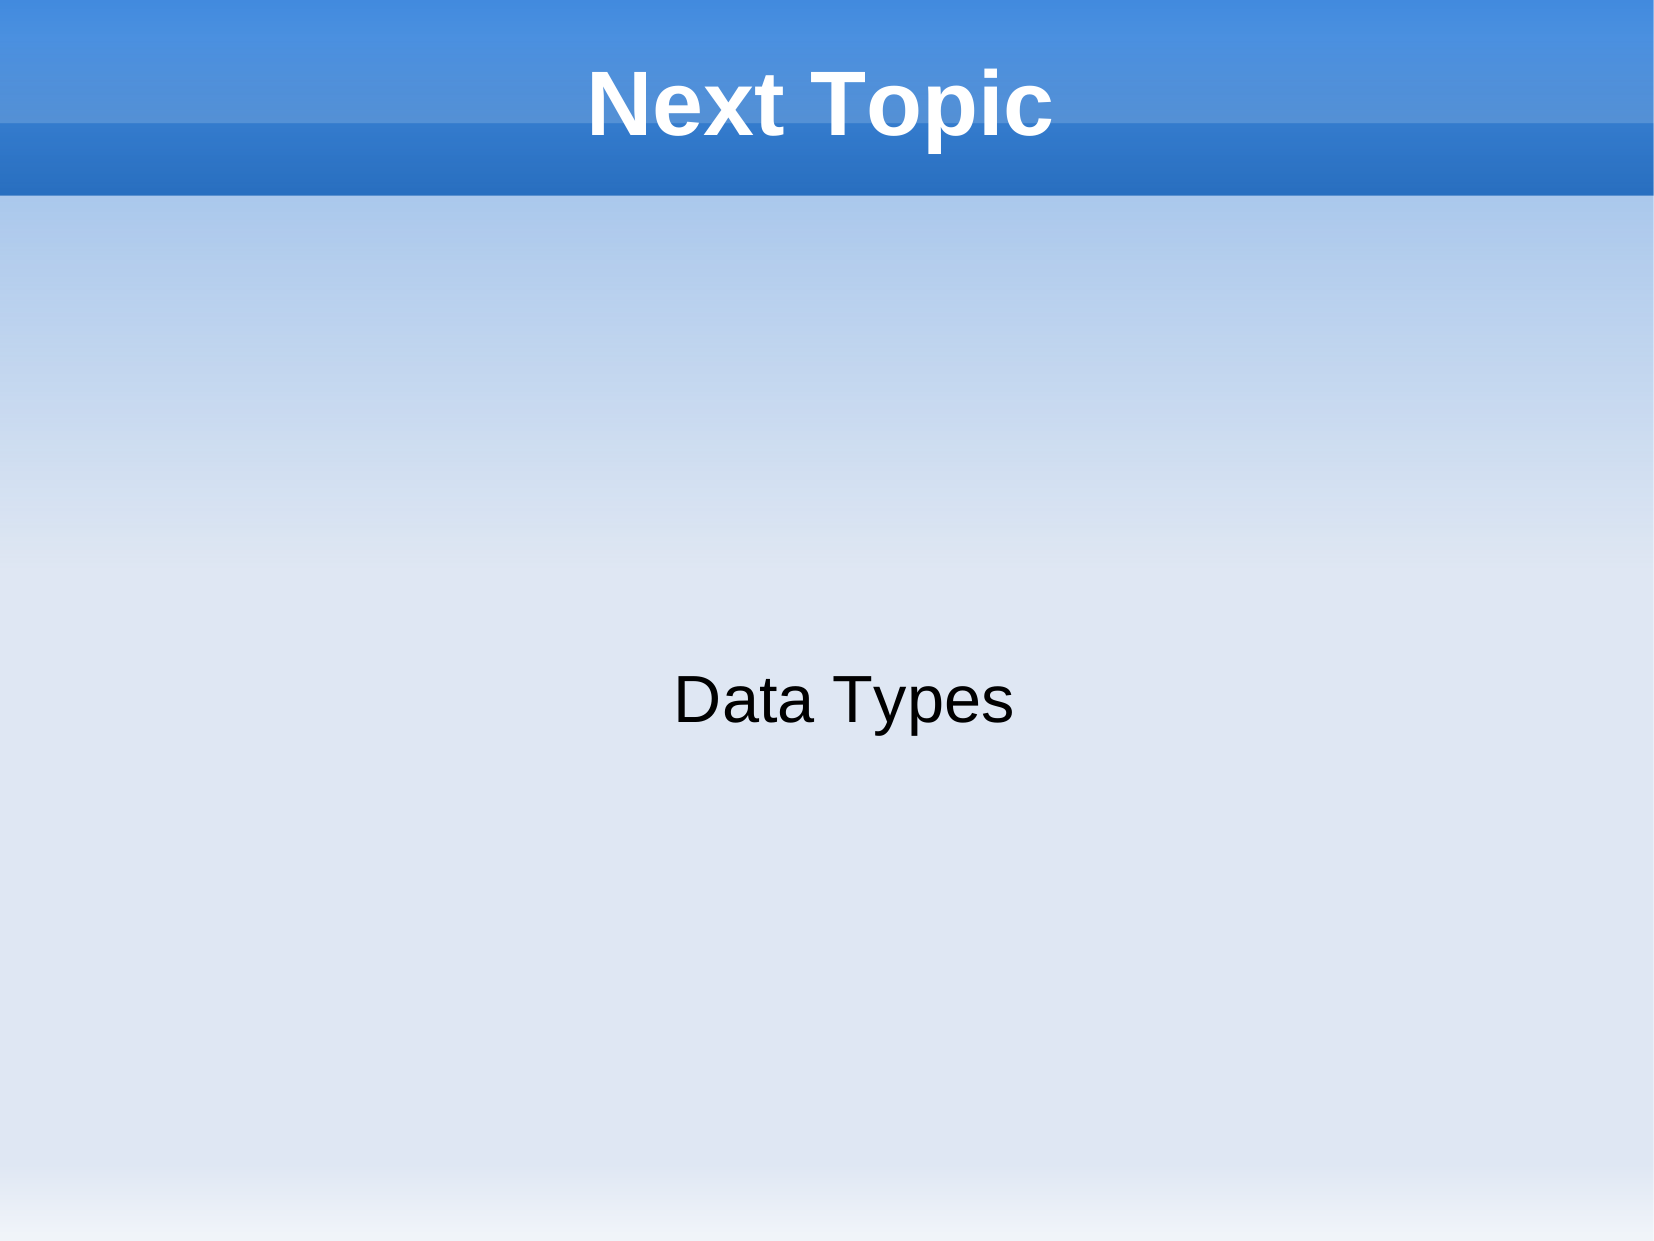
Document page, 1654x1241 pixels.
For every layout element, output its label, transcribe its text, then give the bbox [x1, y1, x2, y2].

subtitle Data Types [82, 290, 1571, 1109]
title Next Topic [76, 0, 1565, 208]
picture [0, 0, 1654, 1241]
